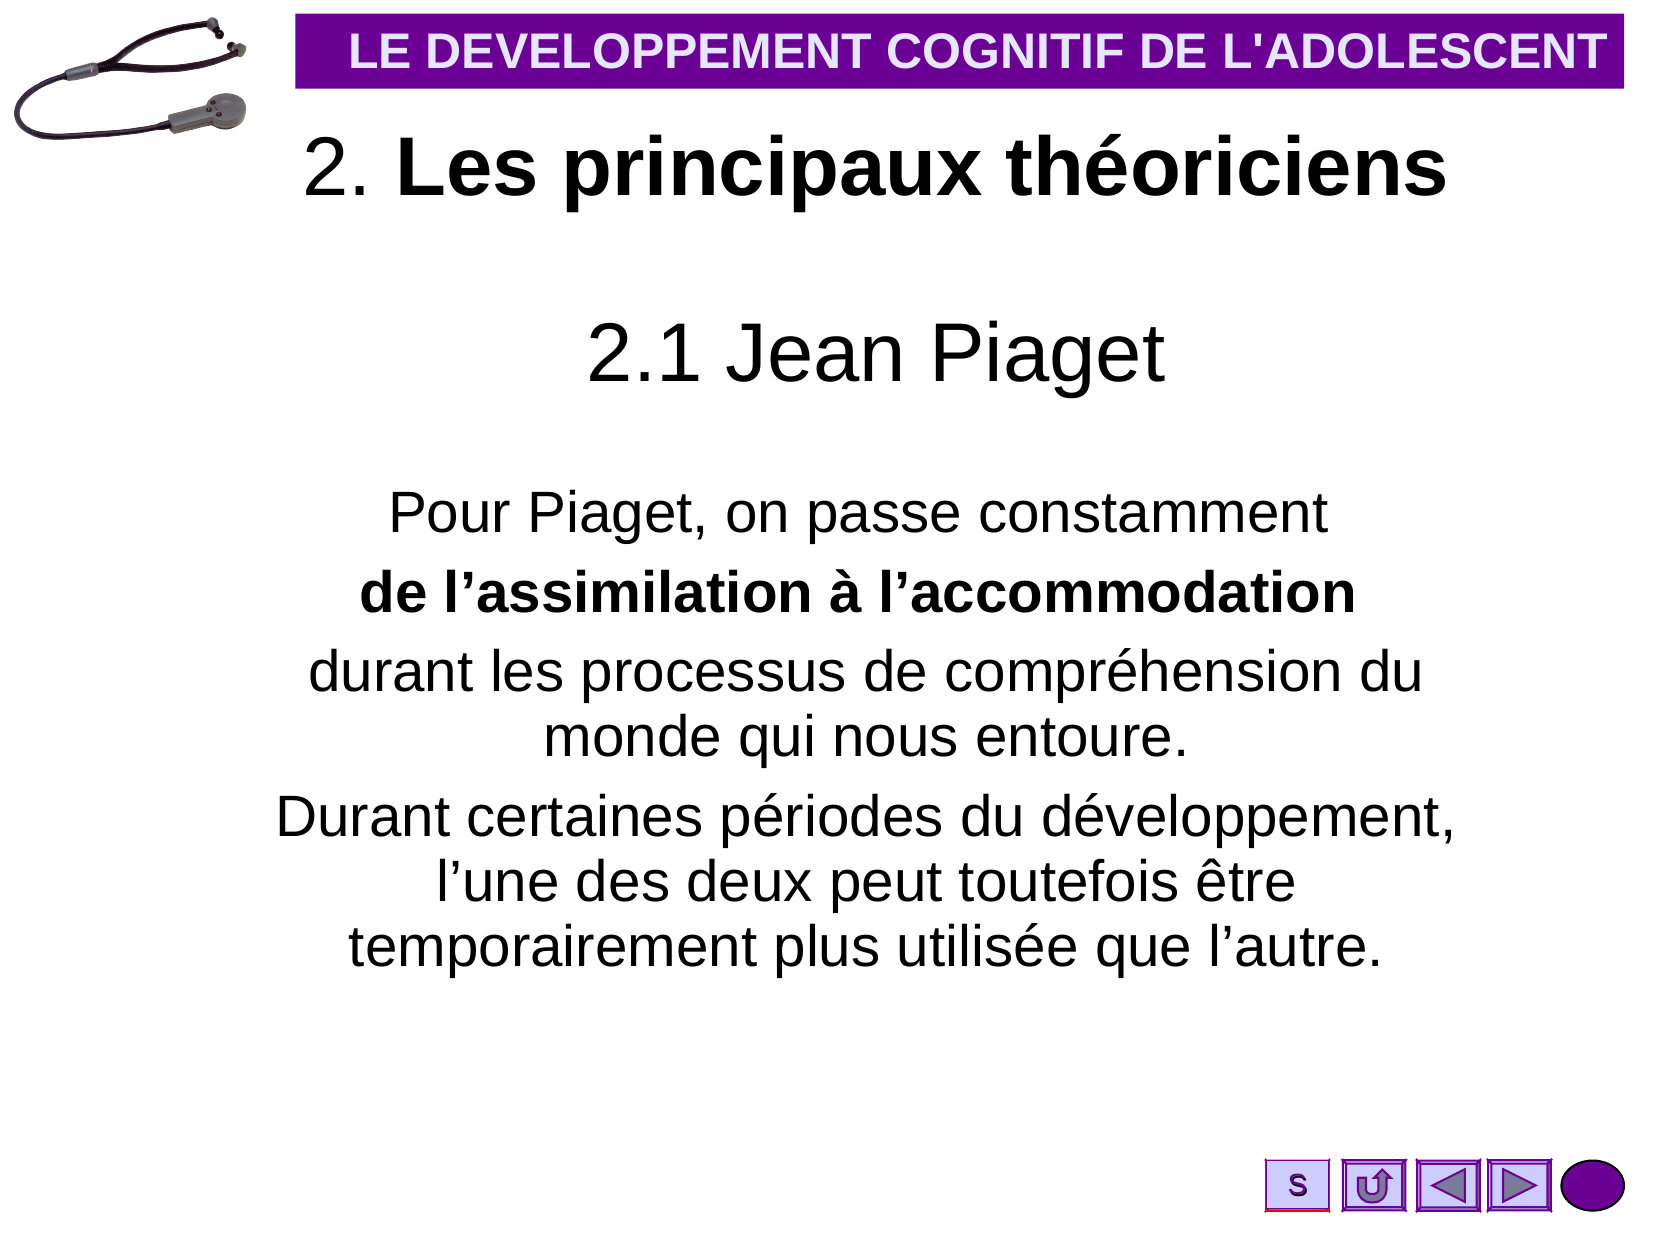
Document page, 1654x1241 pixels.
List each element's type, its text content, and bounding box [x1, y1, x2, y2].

list Pour Piaget, on passe constamment de l’assimilation à l’accommodation durant les processus de compréhension du monde qui nous entoure. Durant certaines périodes du développement, l’une des deux peut toutefois être temporairement plus utilisée que l’autre. [201, 472, 1477, 1031]
picture [8, 8, 260, 153]
text_box 2. Les principaux théoriciens 2.1 Jean Piaget [287, 112, 1466, 407]
text_box LE DEVELOPPEMENT COGNITIF DE L'ADOLESCENT [295, 13, 1625, 89]
text_box [1561, 1160, 1625, 1211]
